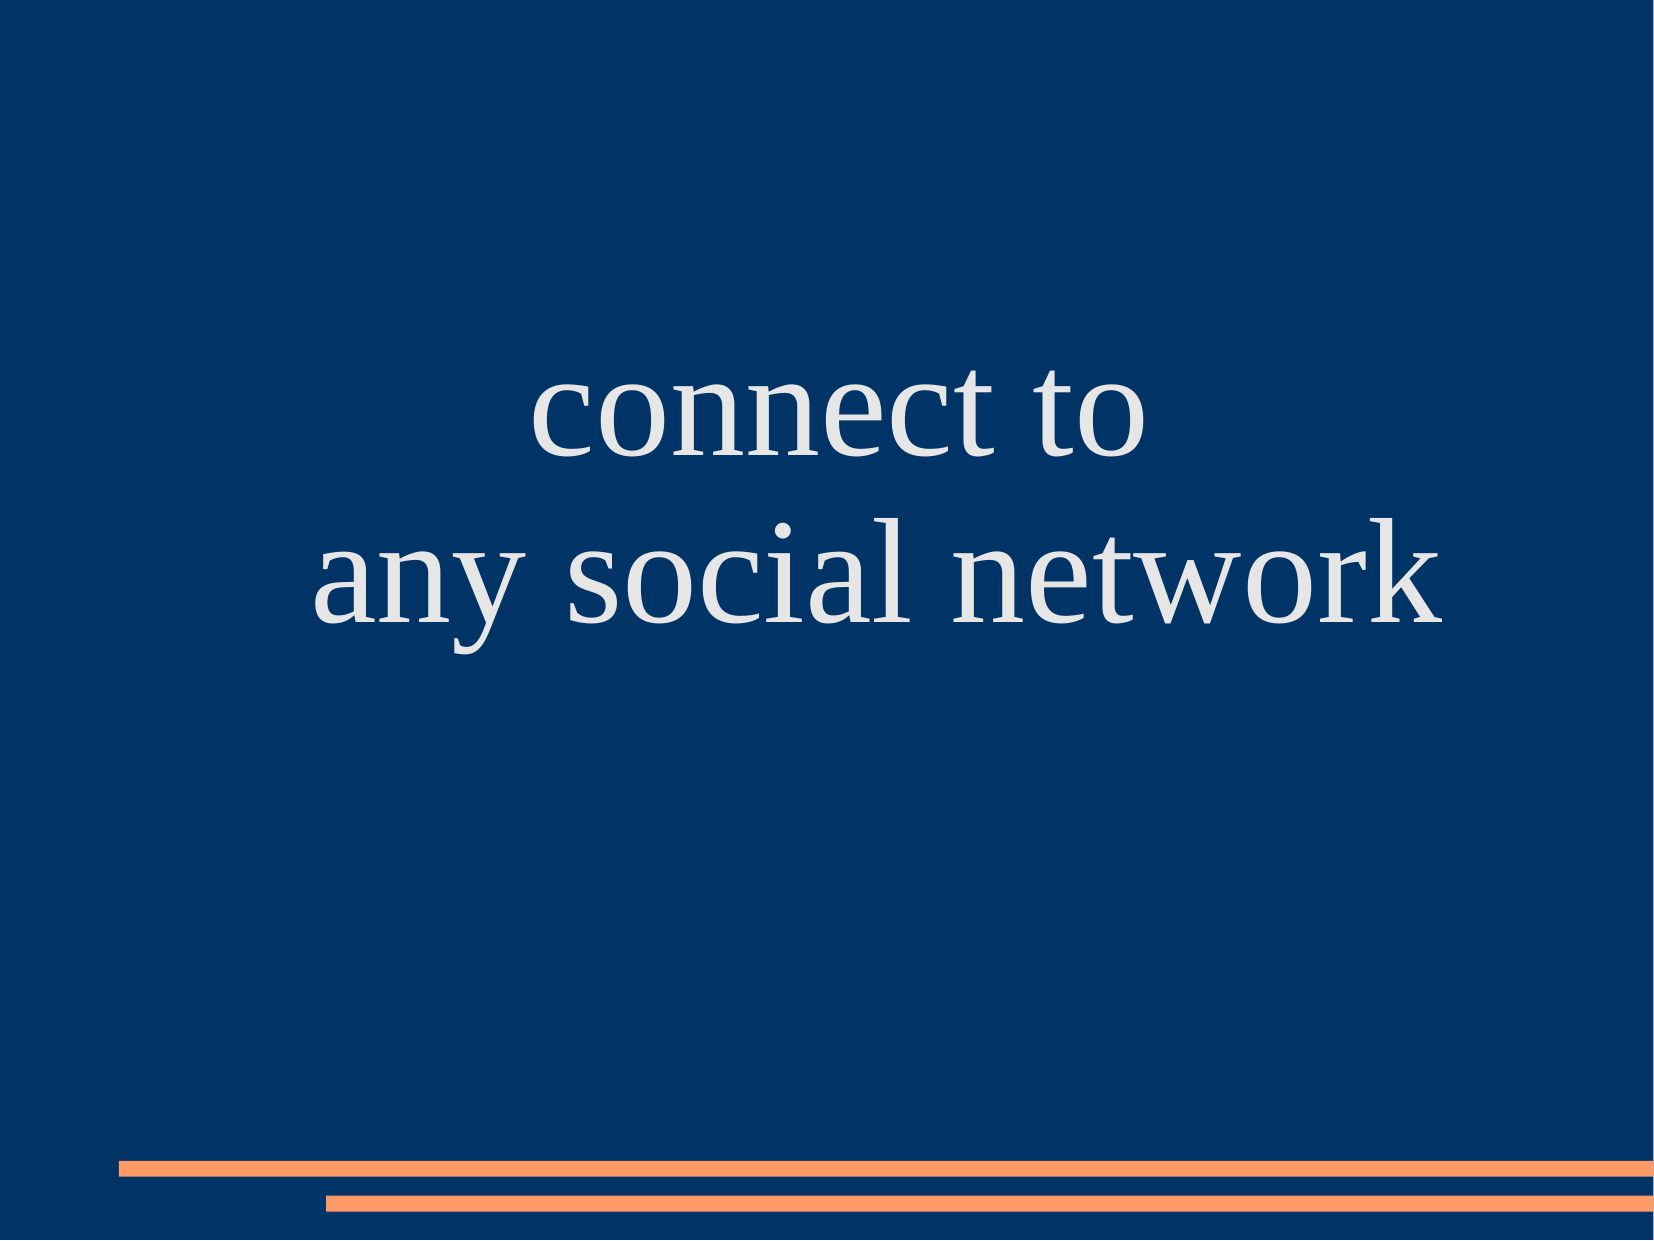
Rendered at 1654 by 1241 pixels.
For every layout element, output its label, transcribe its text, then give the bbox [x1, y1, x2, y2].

list connect to any social network [121, 322, 1561, 1132]
